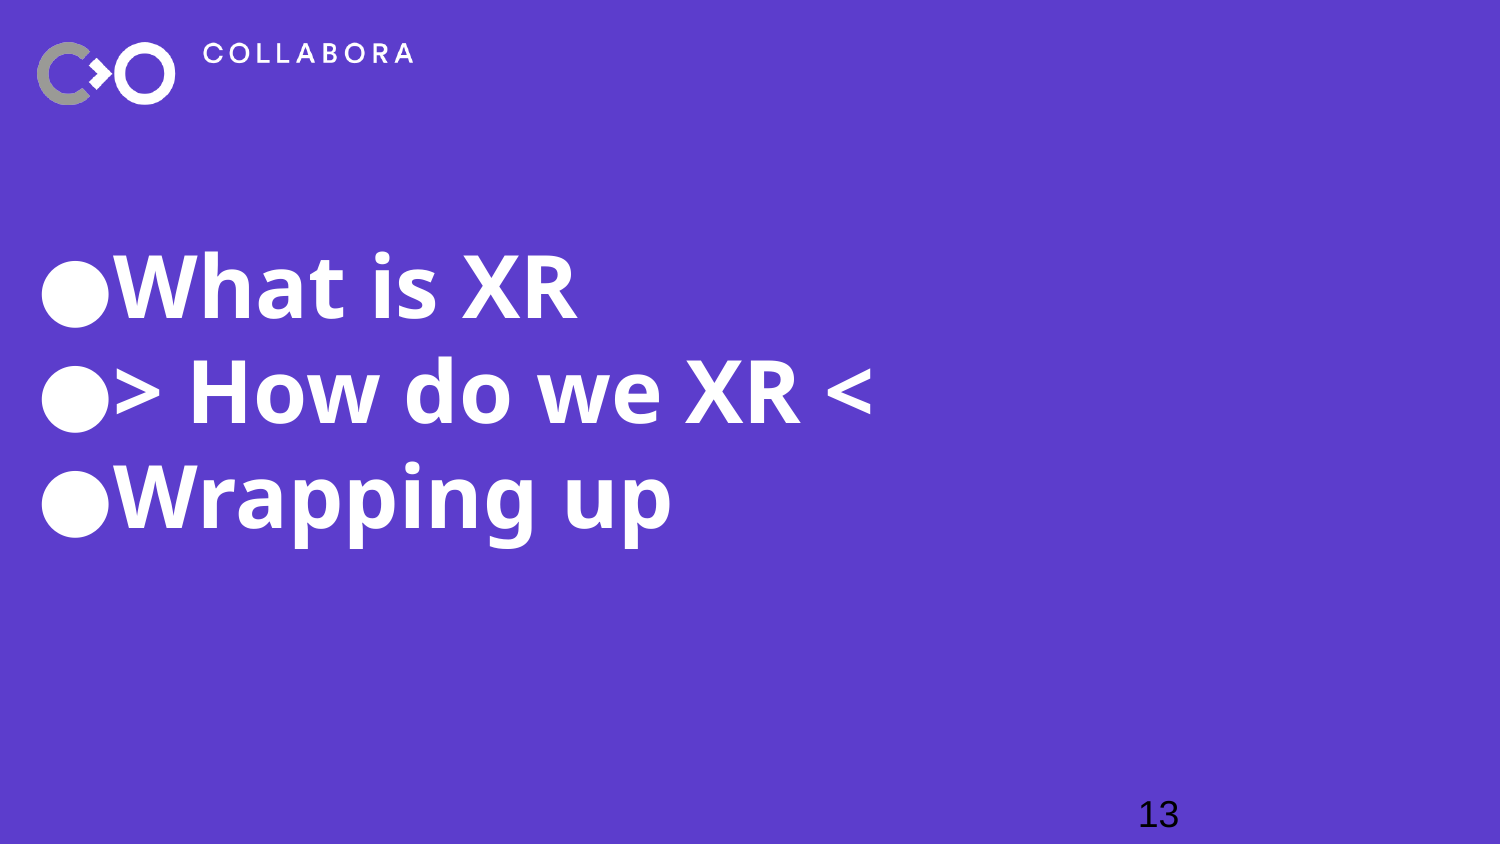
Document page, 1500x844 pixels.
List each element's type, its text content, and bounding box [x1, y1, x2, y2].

picture [37, 42, 413, 105]
text_box What is XR > How do we XR < Wrapping up [37, 286, 1388, 490]
